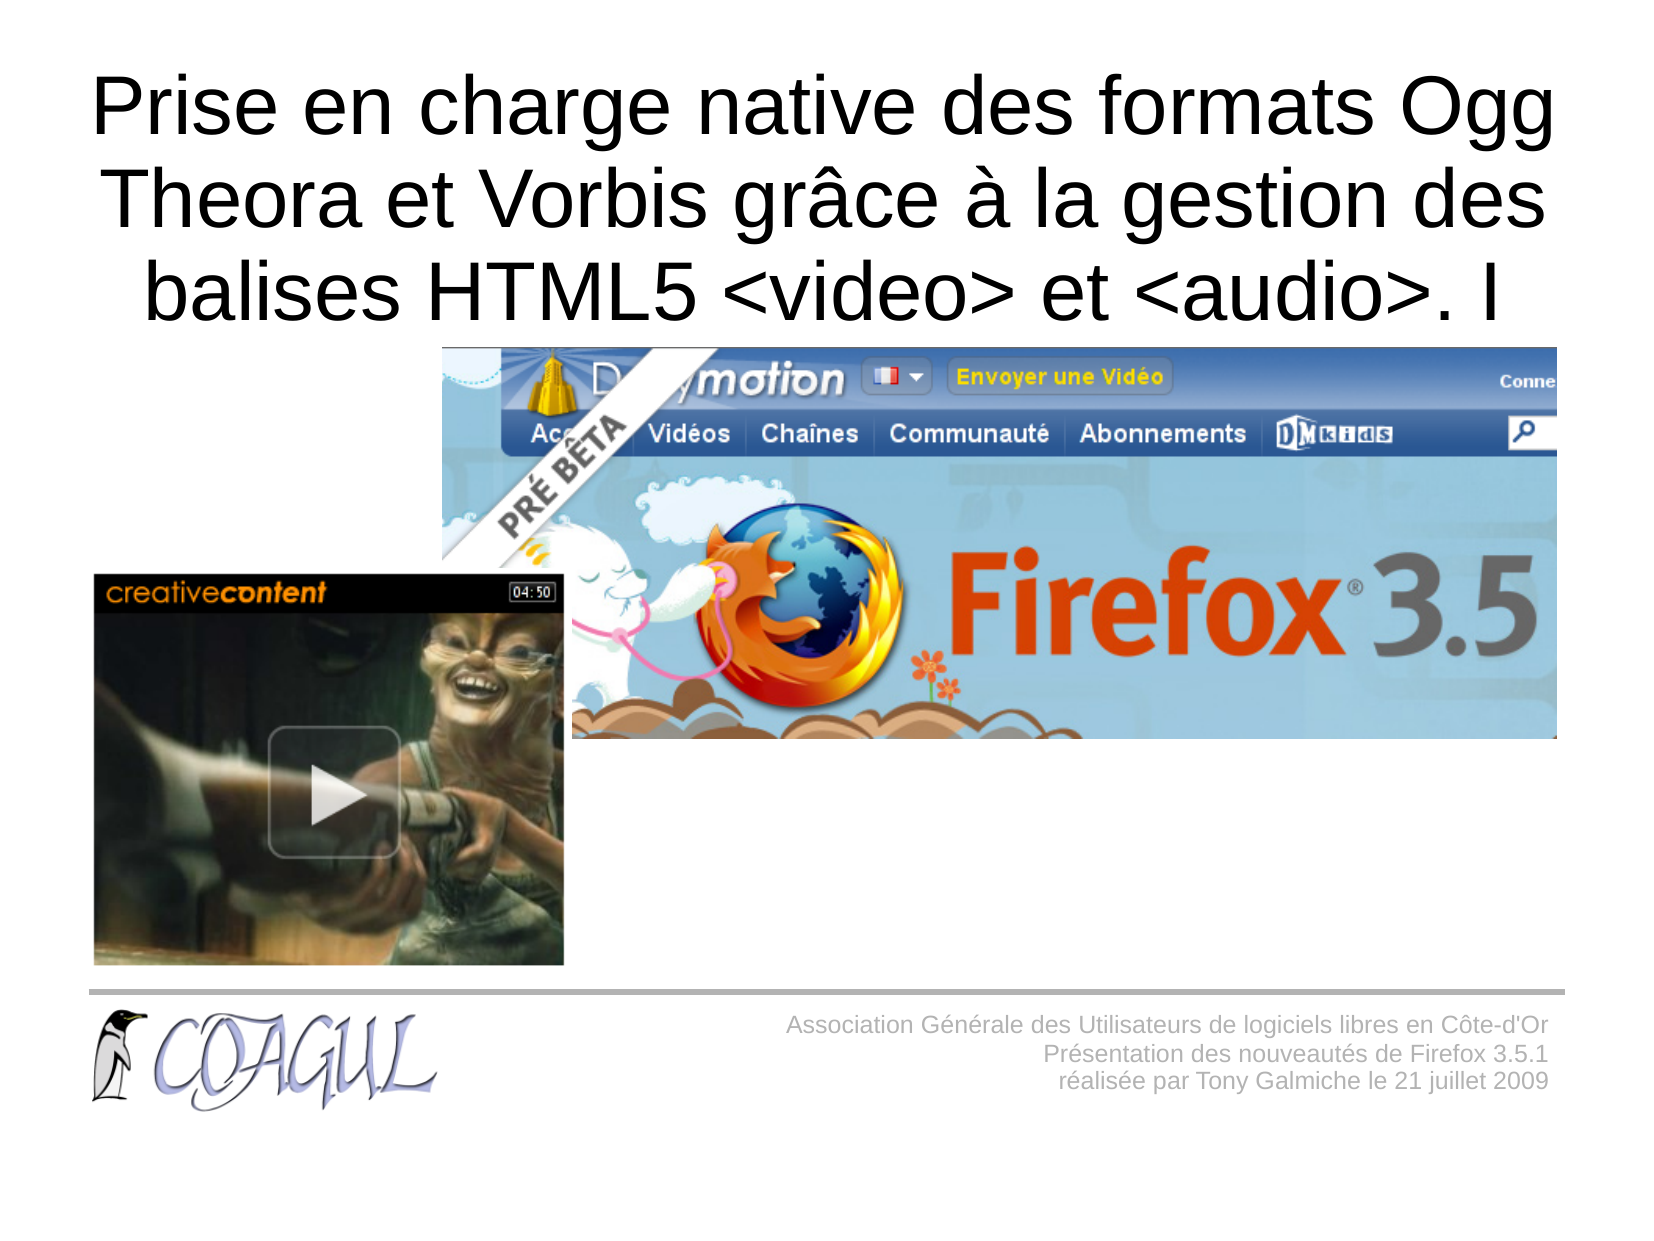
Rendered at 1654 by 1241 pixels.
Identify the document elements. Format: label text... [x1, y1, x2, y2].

title Prise en charge native des formats Ogg Theora et Vorbis grâce à la gestion des balises HTML5 <video> et <audio>. I [82, 59, 1565, 339]
picture [88, 1006, 443, 1117]
picture [88, 347, 1557, 975]
